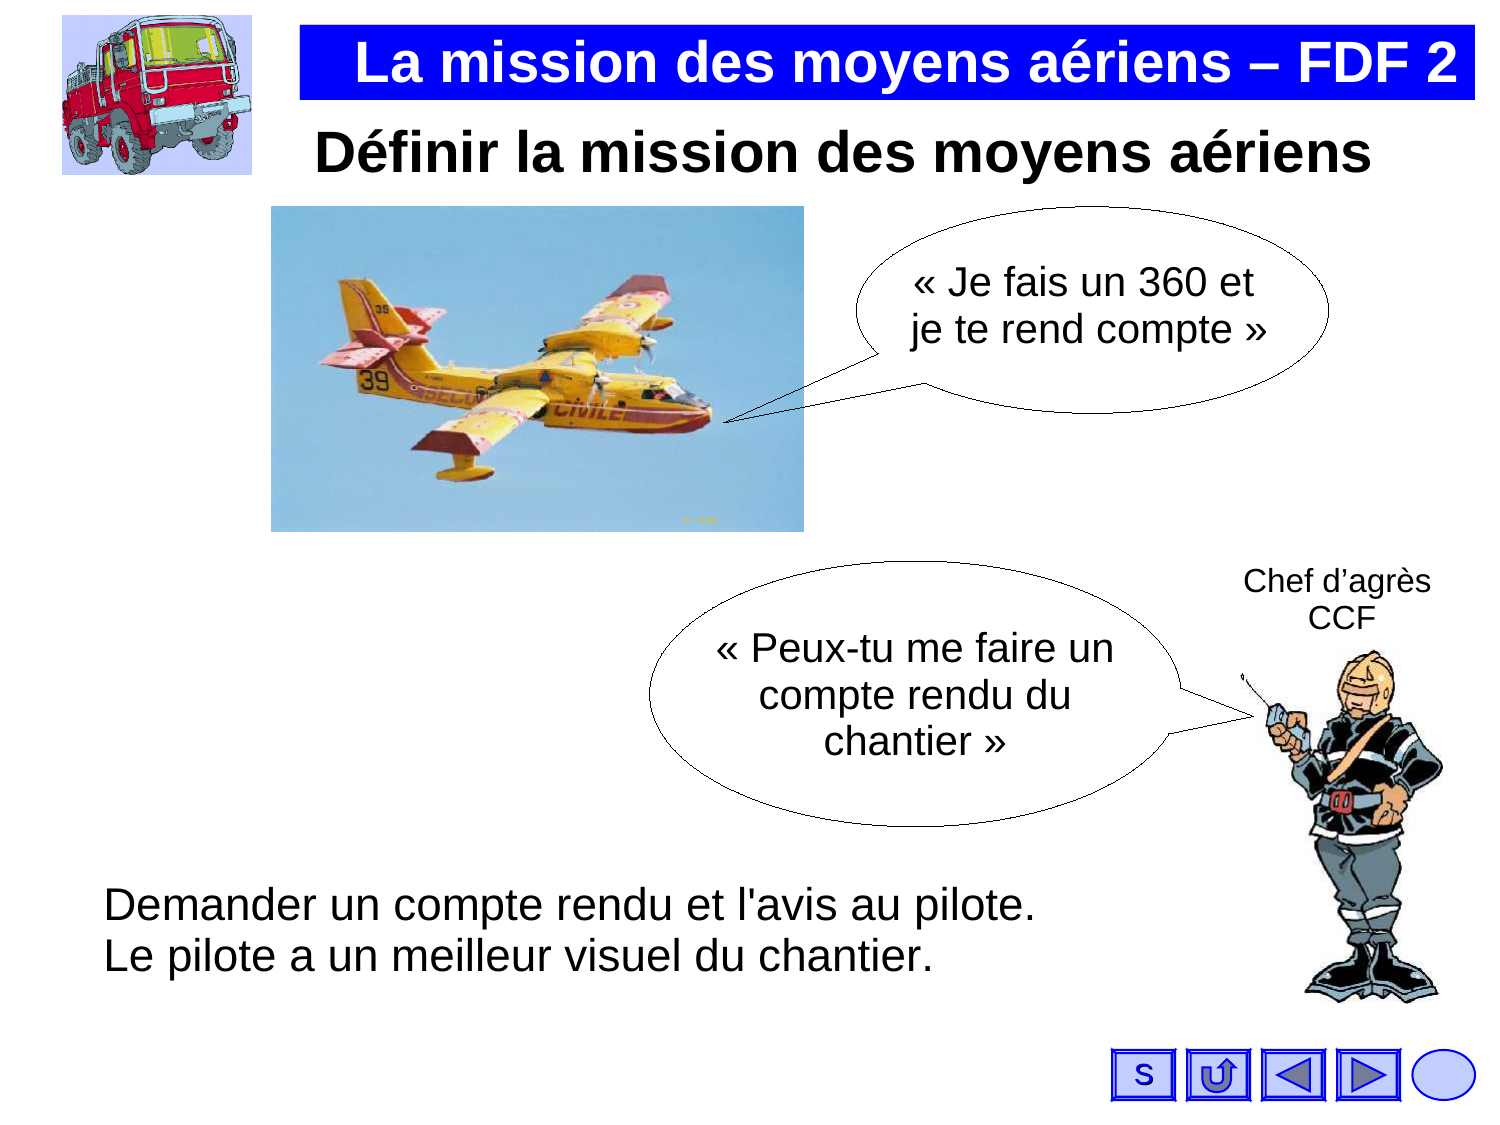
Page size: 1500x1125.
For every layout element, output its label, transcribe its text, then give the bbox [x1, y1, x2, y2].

picture [1240, 649, 1443, 1004]
picture [271, 206, 804, 532]
text_box Définir la mission des moyens aériens [299, 112, 1390, 193]
text_box « Peux-tu me faire un compte rendu du chantier » [667, 617, 1164, 773]
text_box [1412, 1049, 1476, 1101]
text_box « Je fais un 360 et je te rend compte » [832, 251, 1335, 361]
text_box Demander un compte rendu et l'avis au pilote. Le pilote a un meilleur visuel du chantier. [88, 871, 1211, 990]
text_box Chef d’agrès CCF [1228, 555, 1447, 645]
text_box La mission des moyens aériens – FDF 2 [299, 24, 1475, 100]
